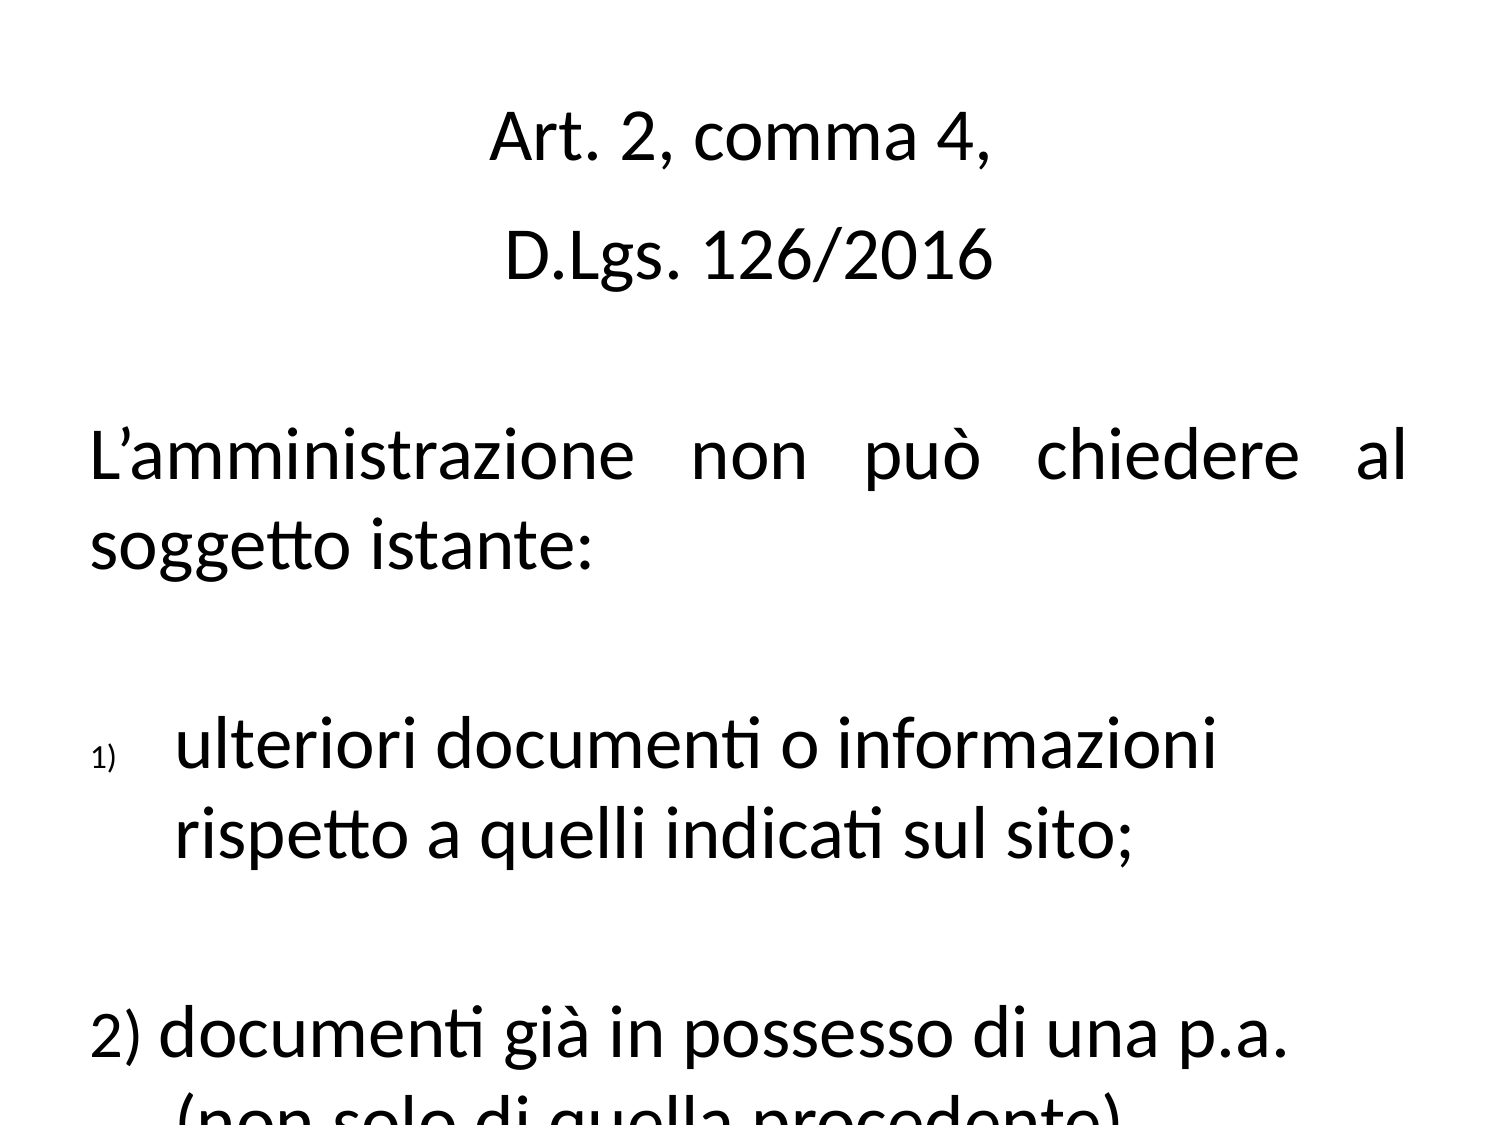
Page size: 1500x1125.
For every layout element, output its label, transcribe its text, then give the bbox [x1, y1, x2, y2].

list Art. 2, comma 4, D.Lgs. 126/2016 L’amministrazione non può chiedere al soggetto istante: ulteriori documenti o informazioni rispetto a quelli indicati sul sito; 2) documenti già in possesso di una p.a. (non solo di quella procedente). [75, 78, 1425, 1005]
